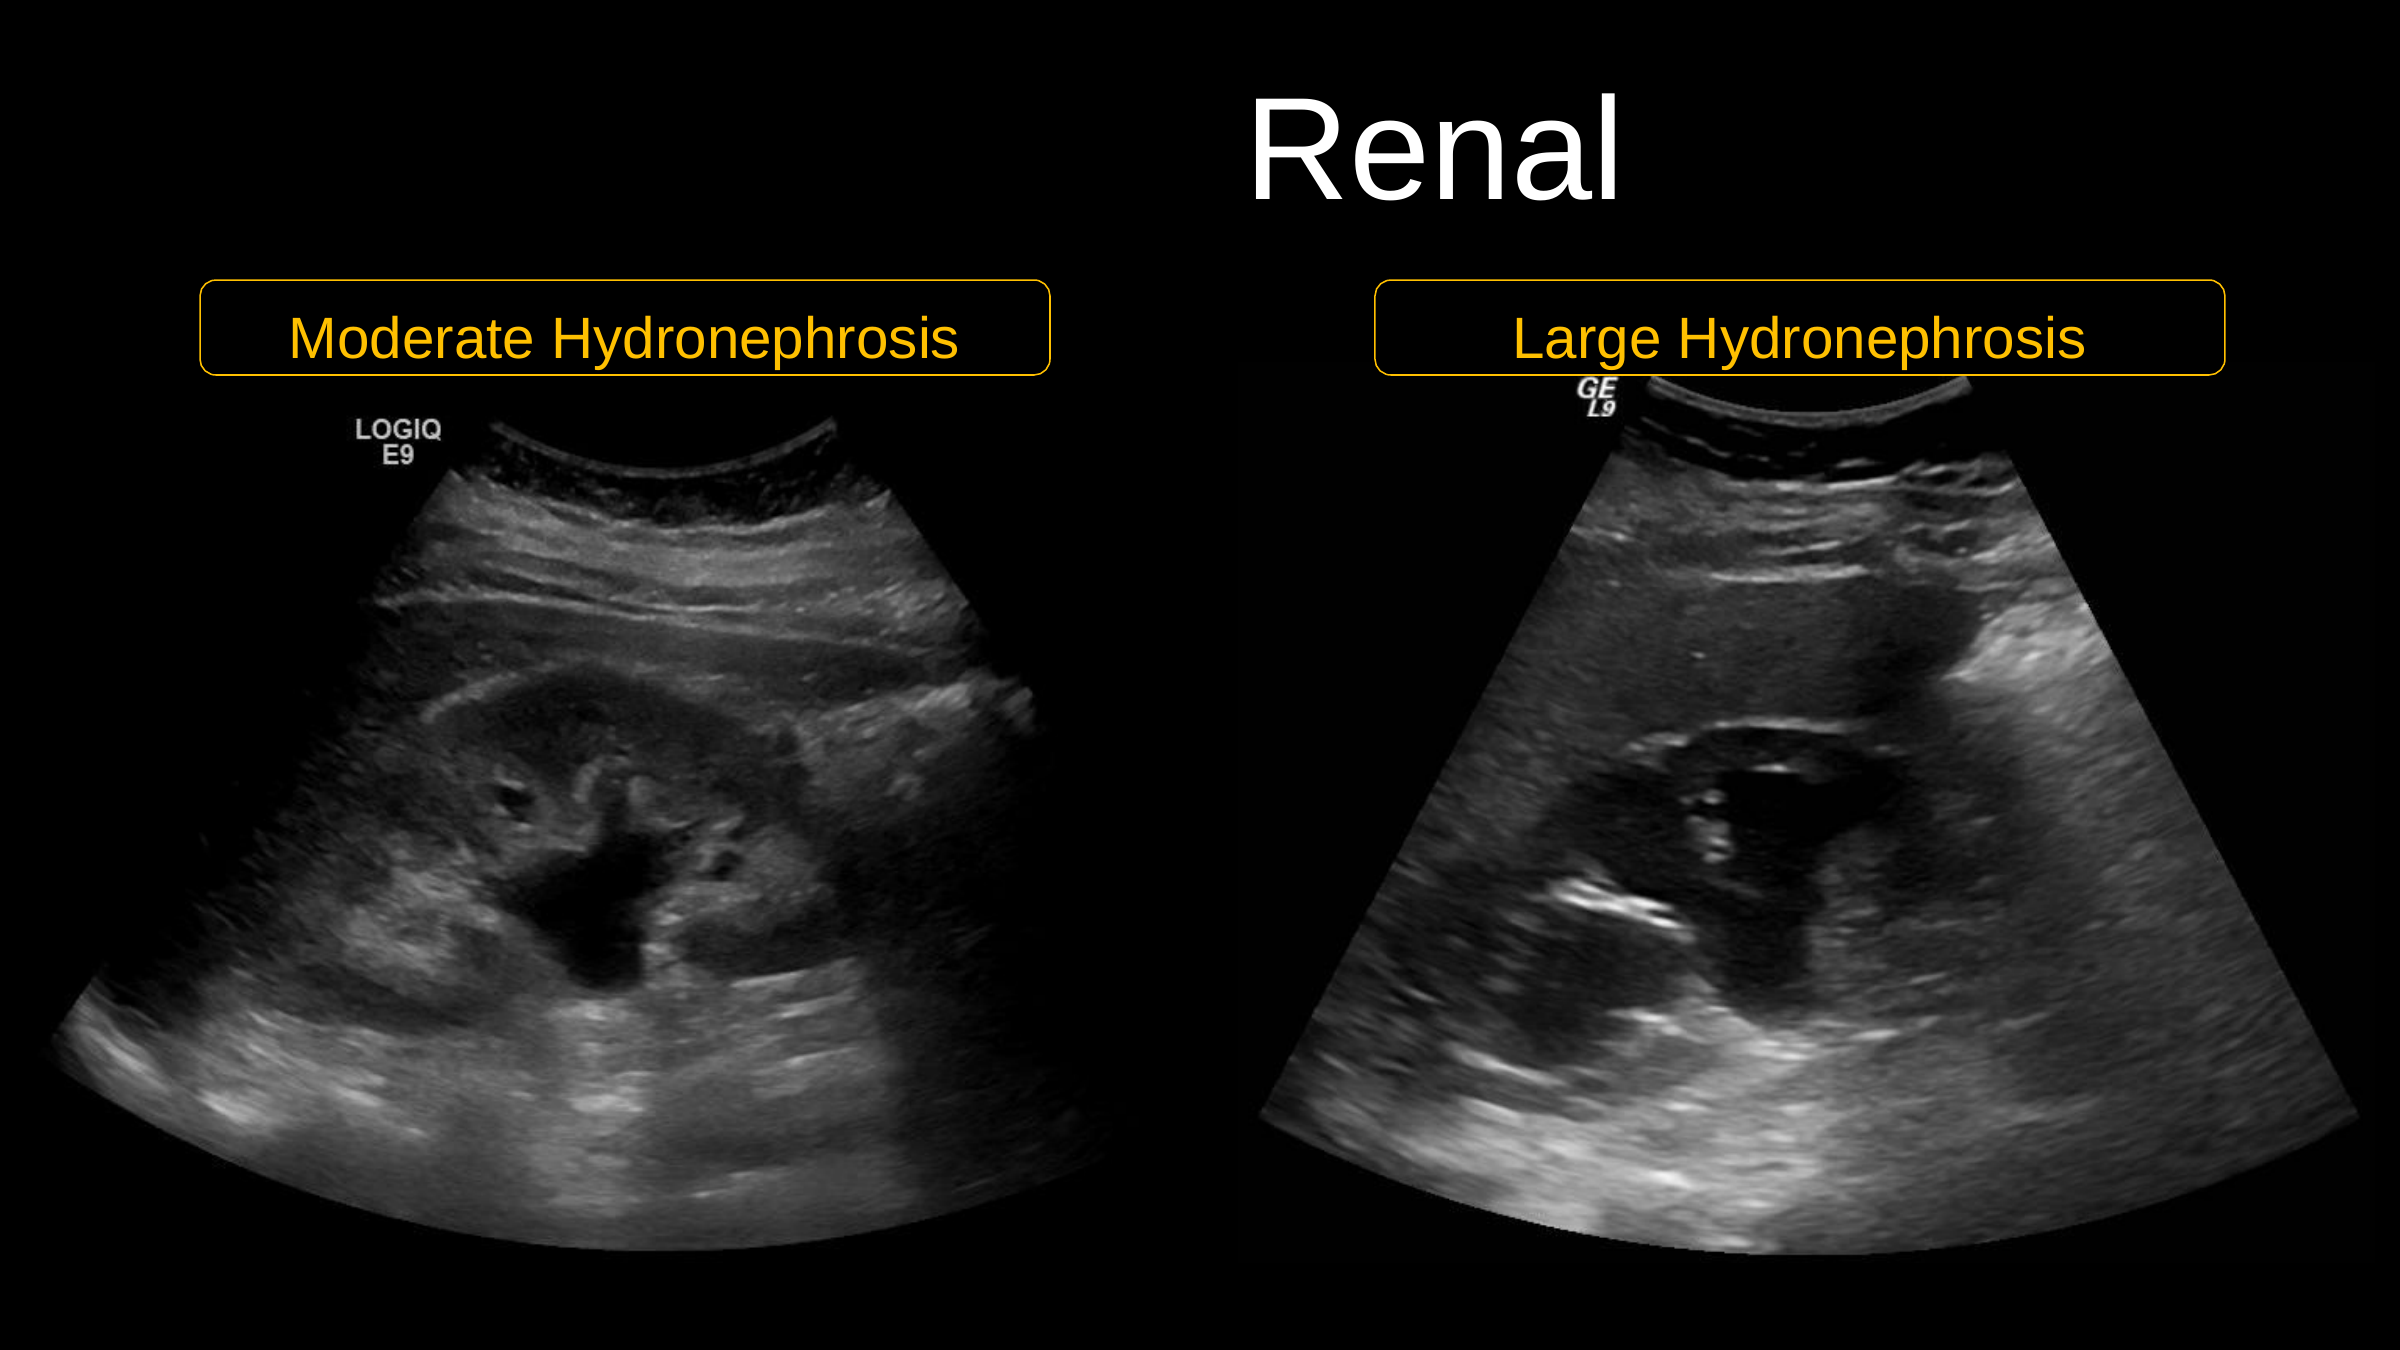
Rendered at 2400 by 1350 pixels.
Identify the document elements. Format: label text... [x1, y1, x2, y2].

text_box [0, 0, 2400, 1350]
title Renal [120, 54, 2280, 280]
text_box Large Hydronephrosis [1510, 299, 2090, 370]
text_box Moderate Hydronephrosis [286, 299, 963, 370]
